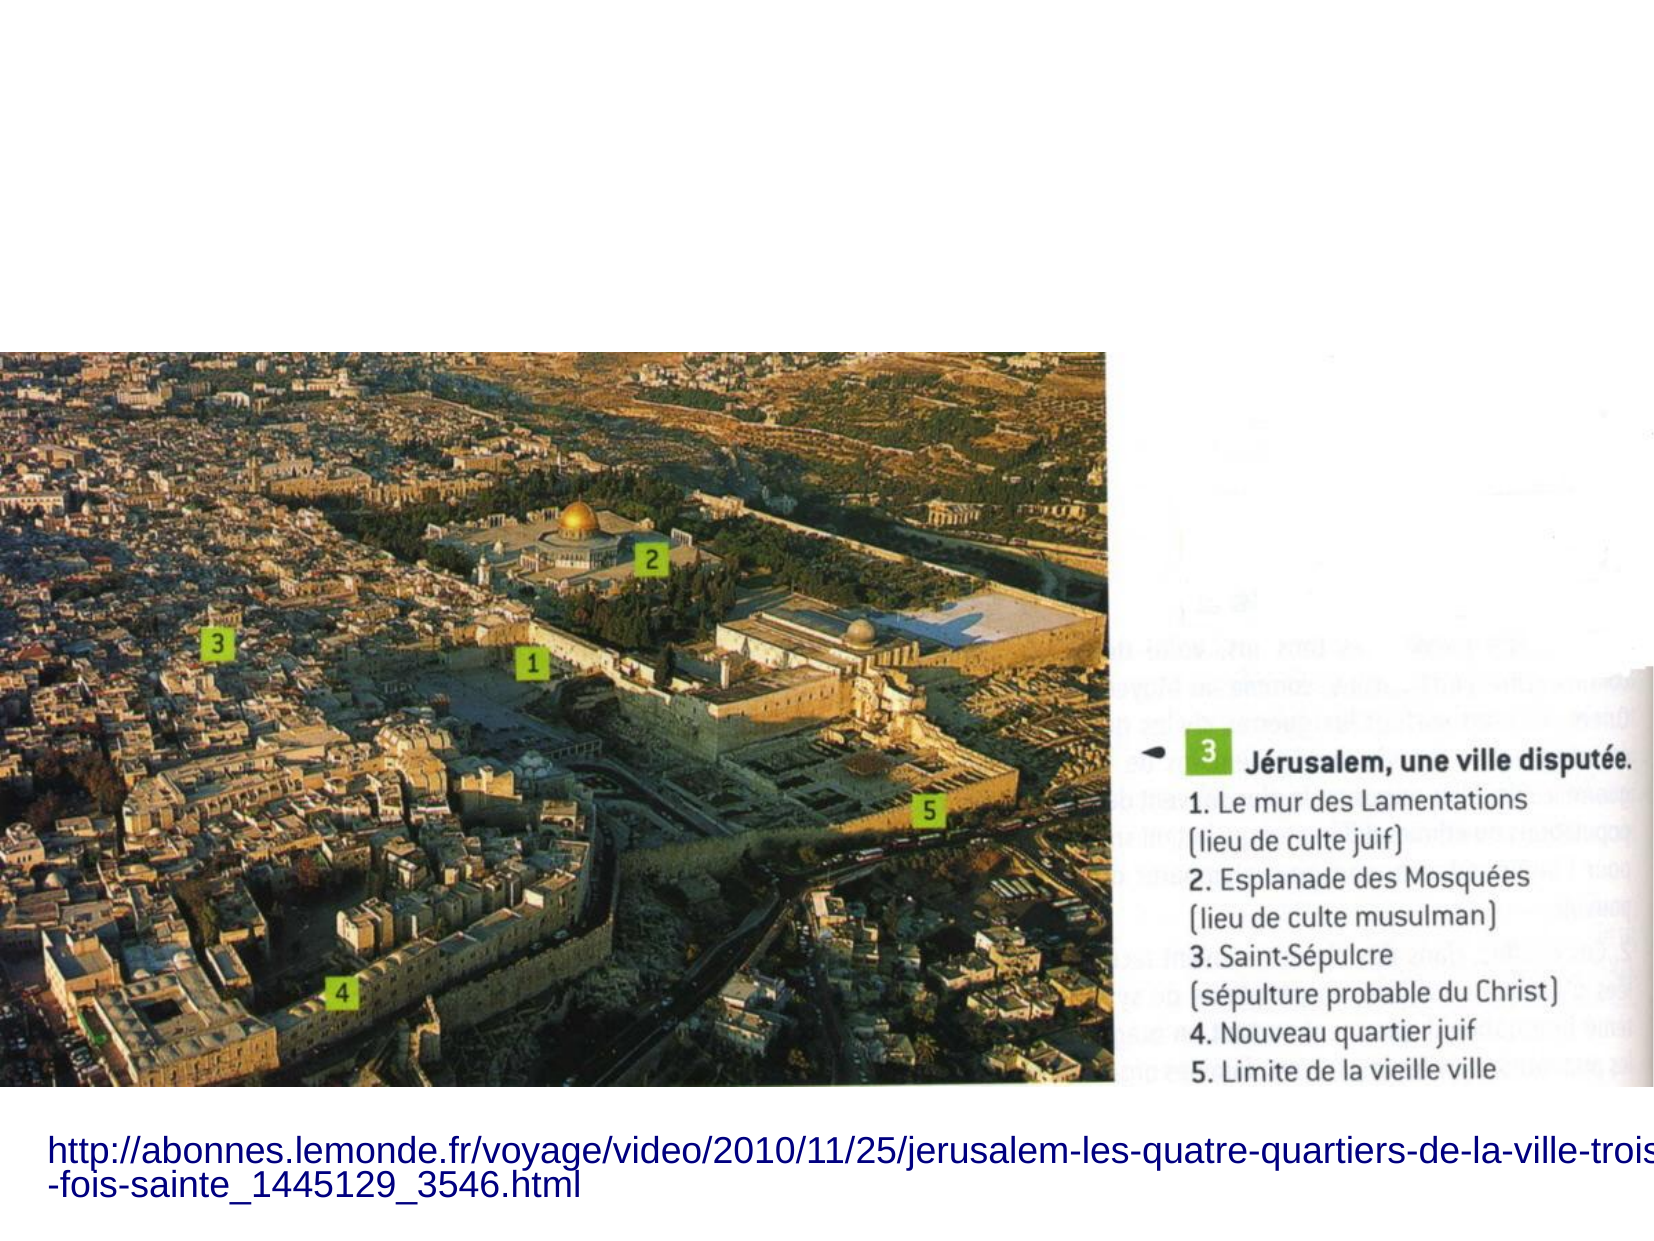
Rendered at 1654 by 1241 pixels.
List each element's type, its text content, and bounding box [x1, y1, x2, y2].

text_box http://abonnes.lemonde.fr/voyage/video/2010/11/25/jerusalem-les-quatre-quartiers-de-la-ville-trois-fois-sainte_1445129_3546.html [32, 1122, 1654, 1222]
picture [0, 352, 1654, 1087]
